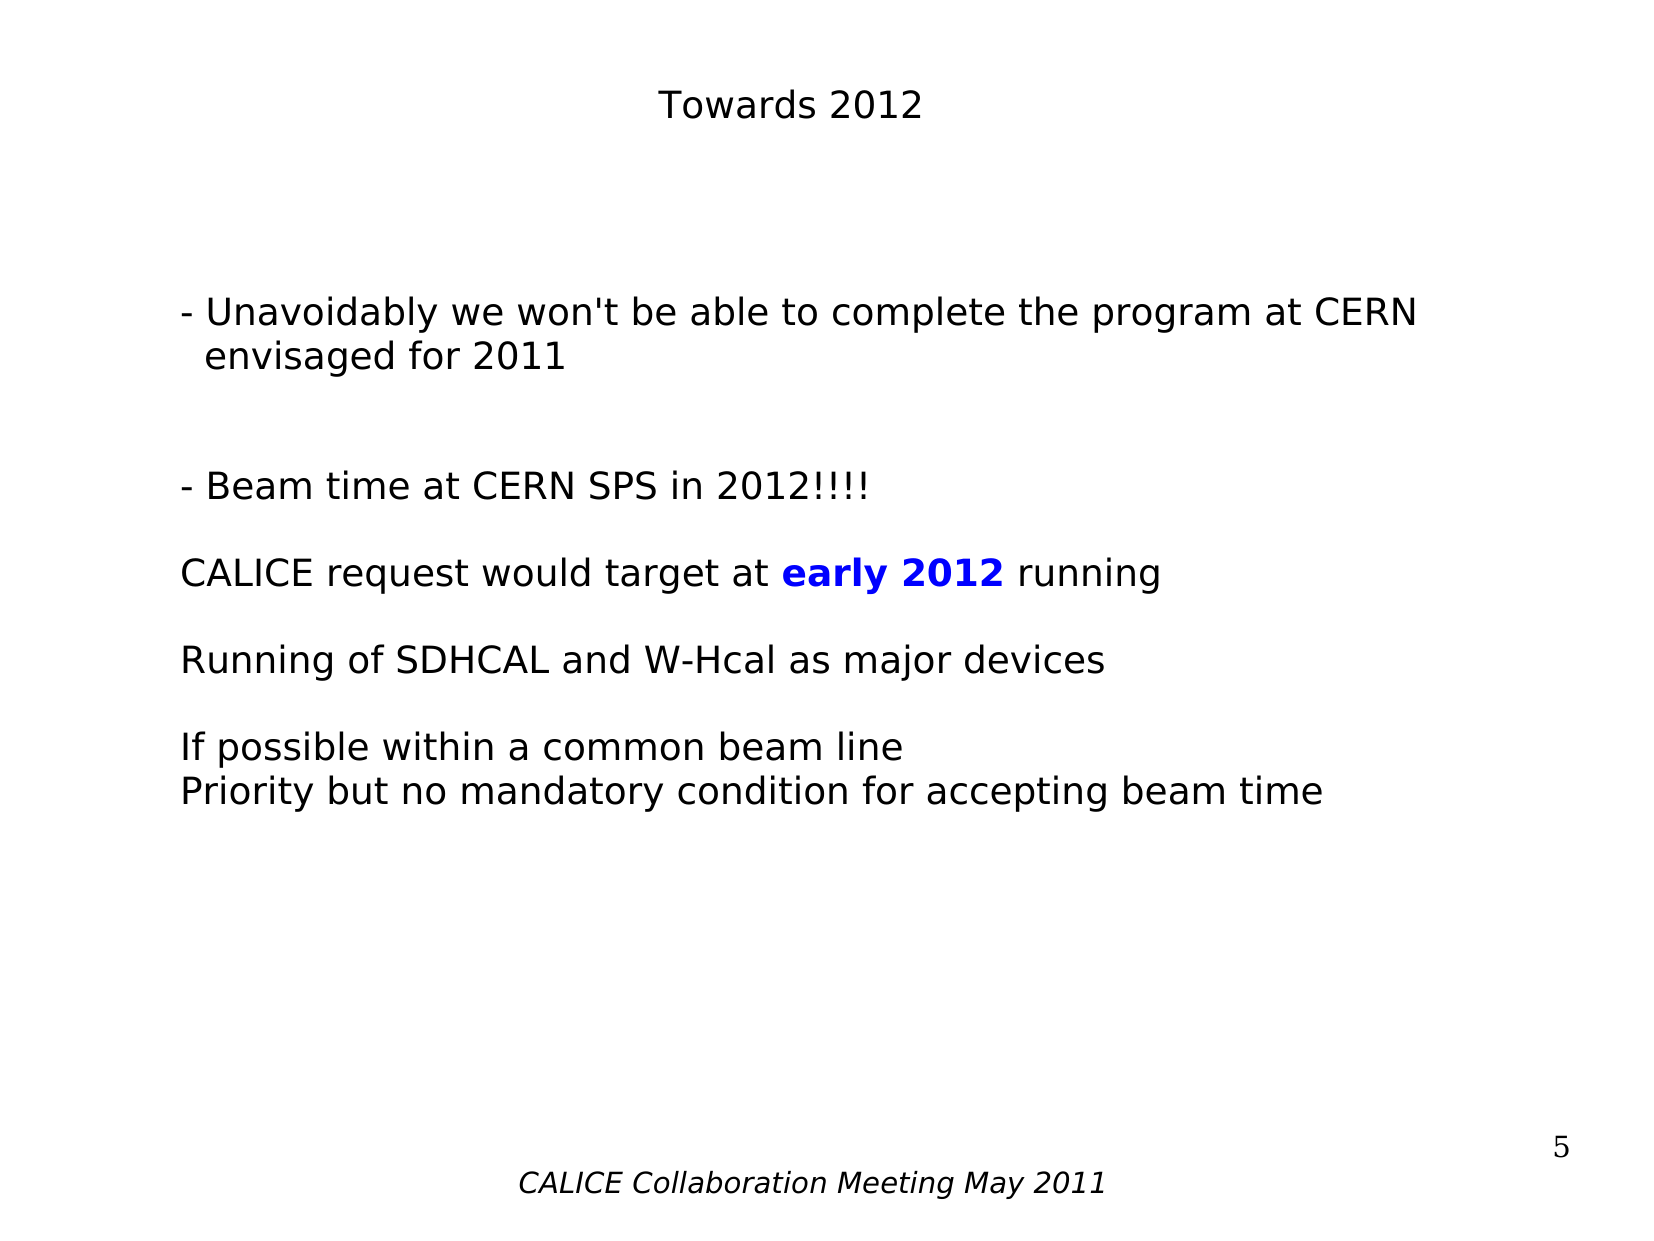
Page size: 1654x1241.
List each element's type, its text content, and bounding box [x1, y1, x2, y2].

text_box Towards 2012 [643, 76, 932, 136]
text_box - Unavoidably we won't be able to complete the program at CERN envisaged for 2011 - Beam time at CERN SPS in 2012!!!! CALICE request would target at early 2012 running Running of SDHCAL and W-Hcal as major devices If possible within a common beam line Priority but no mandatory condition for accepting beam time [165, 283, 1433, 865]
